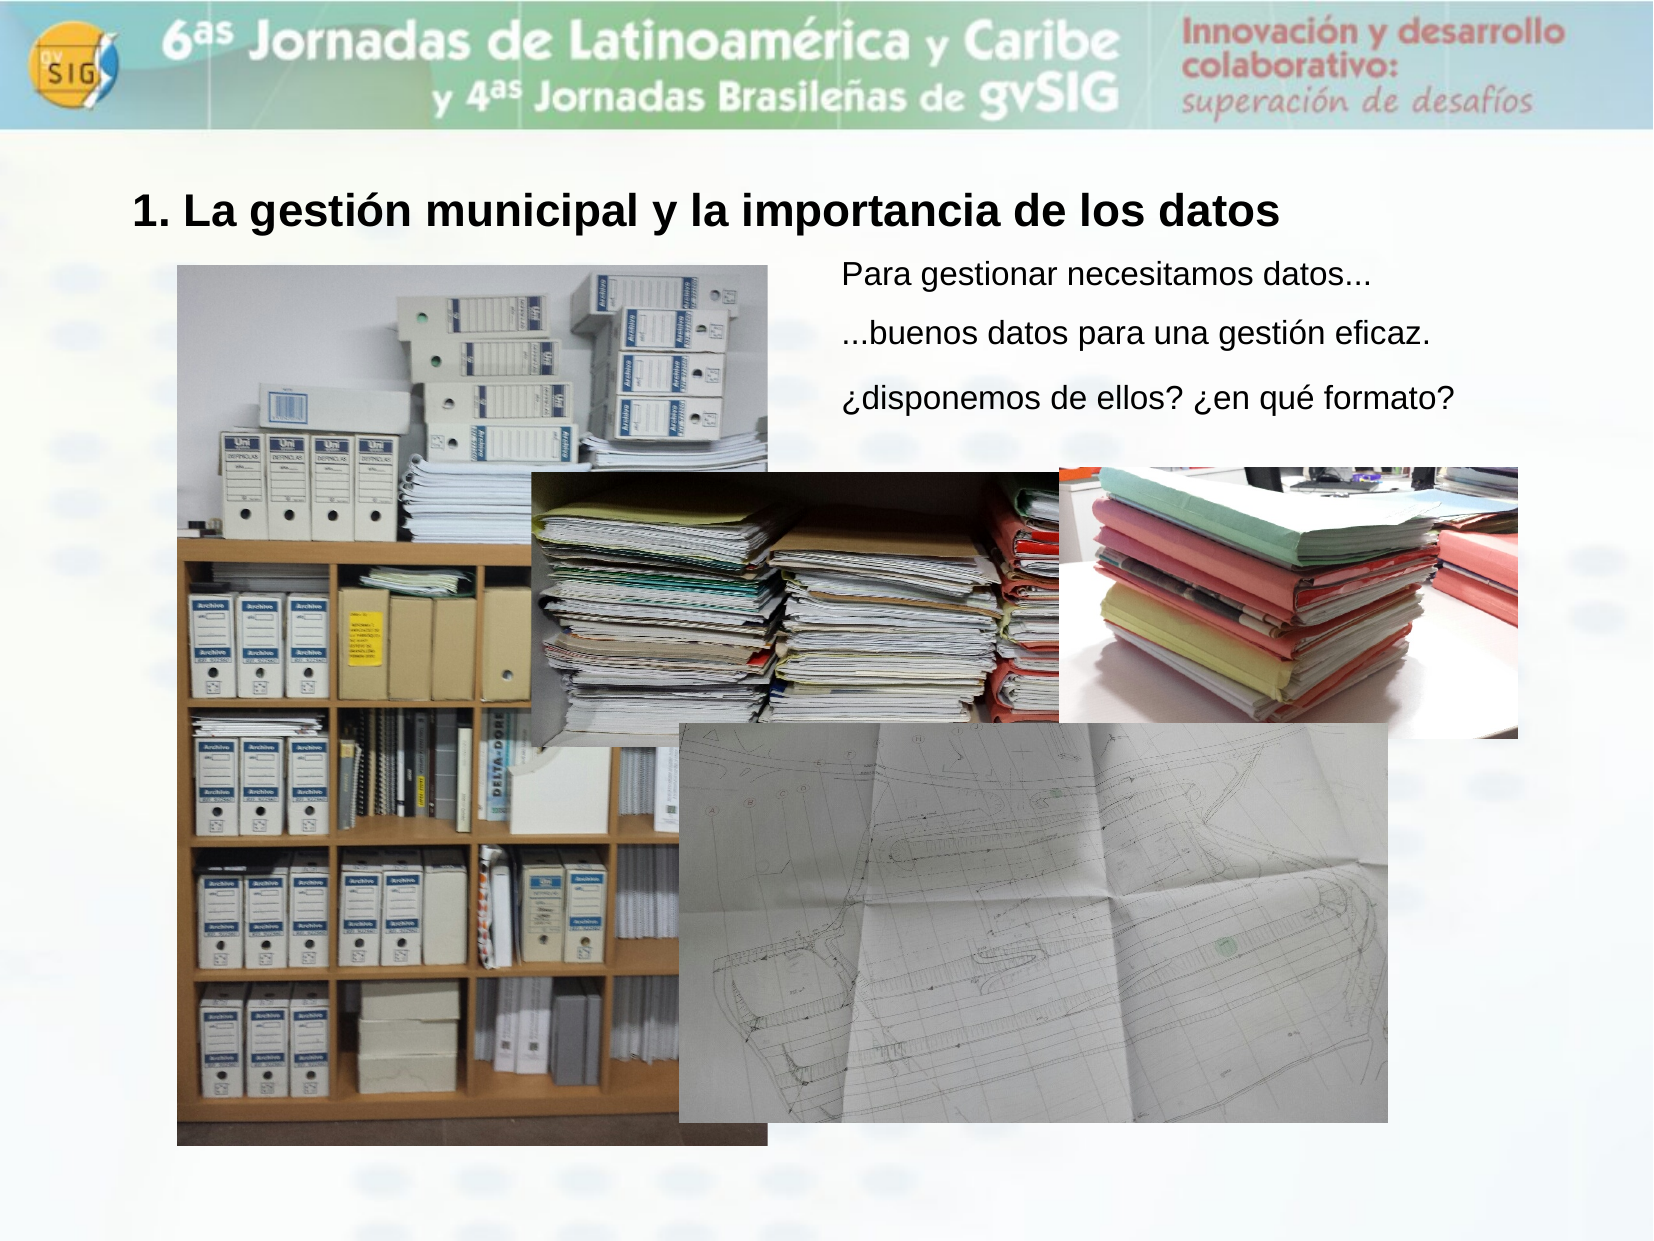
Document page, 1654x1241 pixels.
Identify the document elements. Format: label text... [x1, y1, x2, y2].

text_box ...buenos datos para una gestión eficaz. [826, 307, 1536, 370]
text_box ¿disponemos de ellos? ¿en qué formato? [826, 372, 1536, 435]
text_box Para gestionar necesitamos datos... [826, 247, 1536, 307]
picture [0, 0, 1653, 1241]
text_box 1. La gestión municipal y la importancia de los datos [118, 177, 1300, 244]
